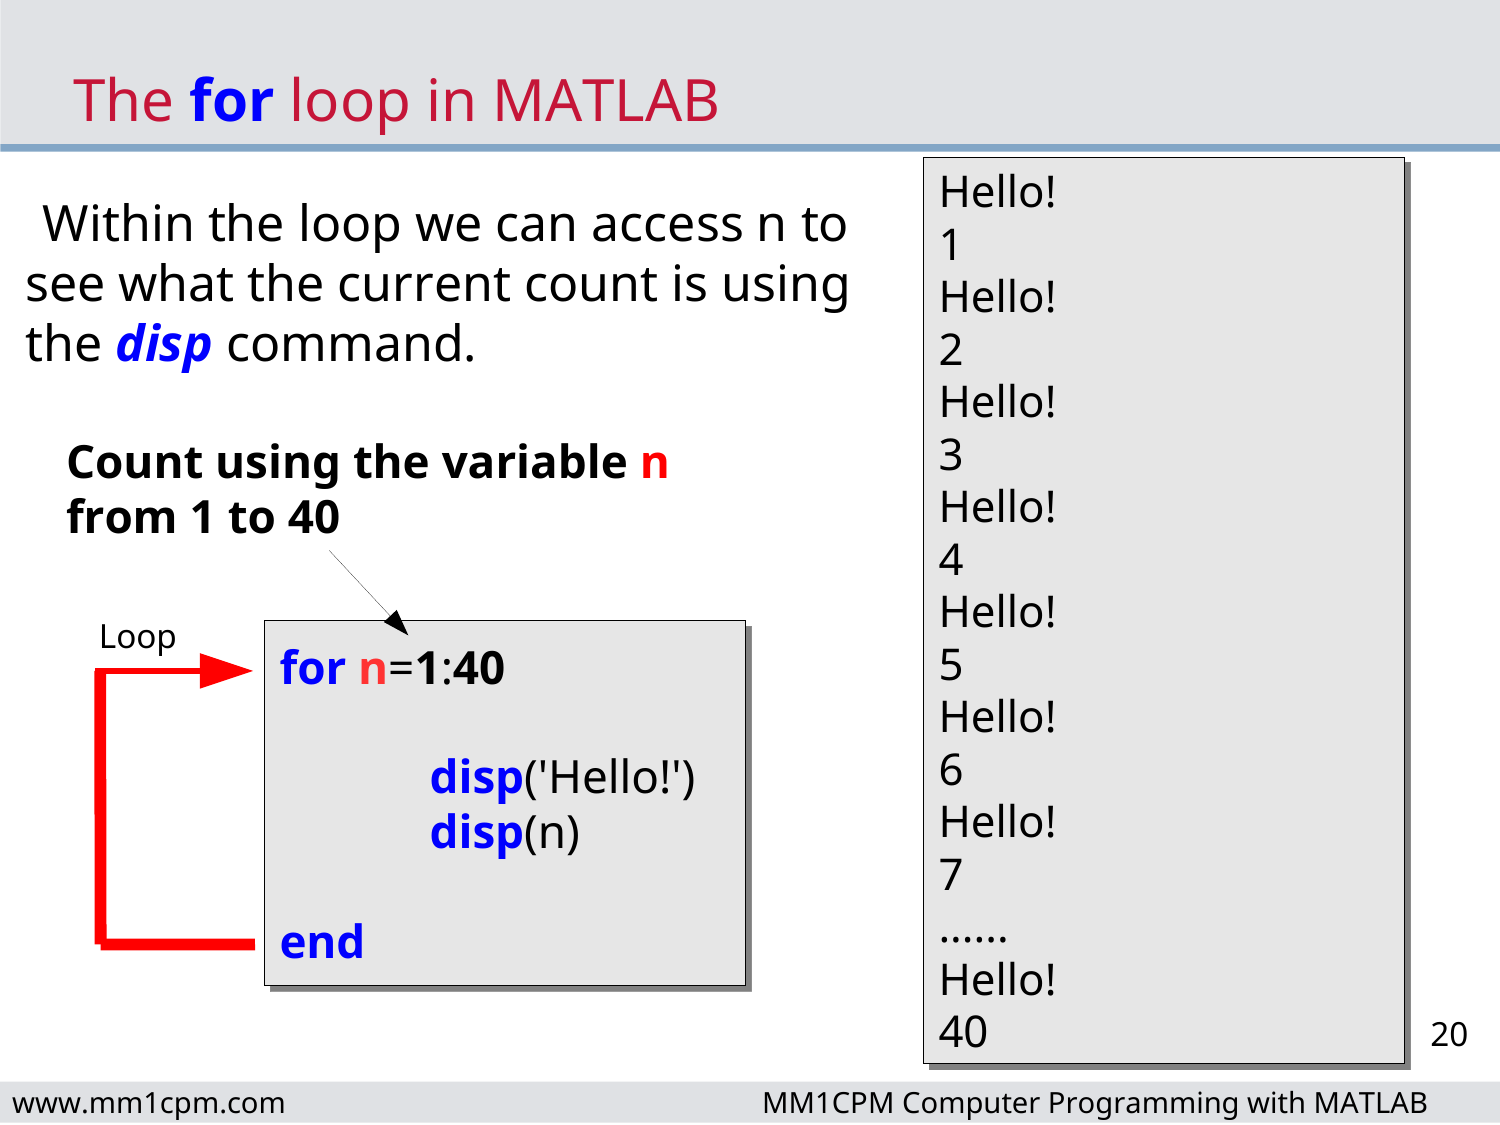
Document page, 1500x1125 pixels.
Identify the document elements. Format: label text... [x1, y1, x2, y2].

text_box <number> [1415, 1005, 1500, 1076]
text_box Count using the variable n from 1 to 40 [51, 425, 750, 551]
text_box for n=1:40 disp('Hello!') disp(n) end [264, 620, 746, 986]
text_box Loop [84, 607, 194, 663]
text_box Within the loop we can access n to see what the current count is using the disp command. [10, 184, 903, 620]
title The for loop in MATLAB [58, 46, 1296, 152]
text_box Hello! 1 Hello! 2 Hello! 3 Hello! 4 Hello! 5 Hello! 6 Hello! 7 ...... Hello! 40 [923, 157, 1405, 1064]
